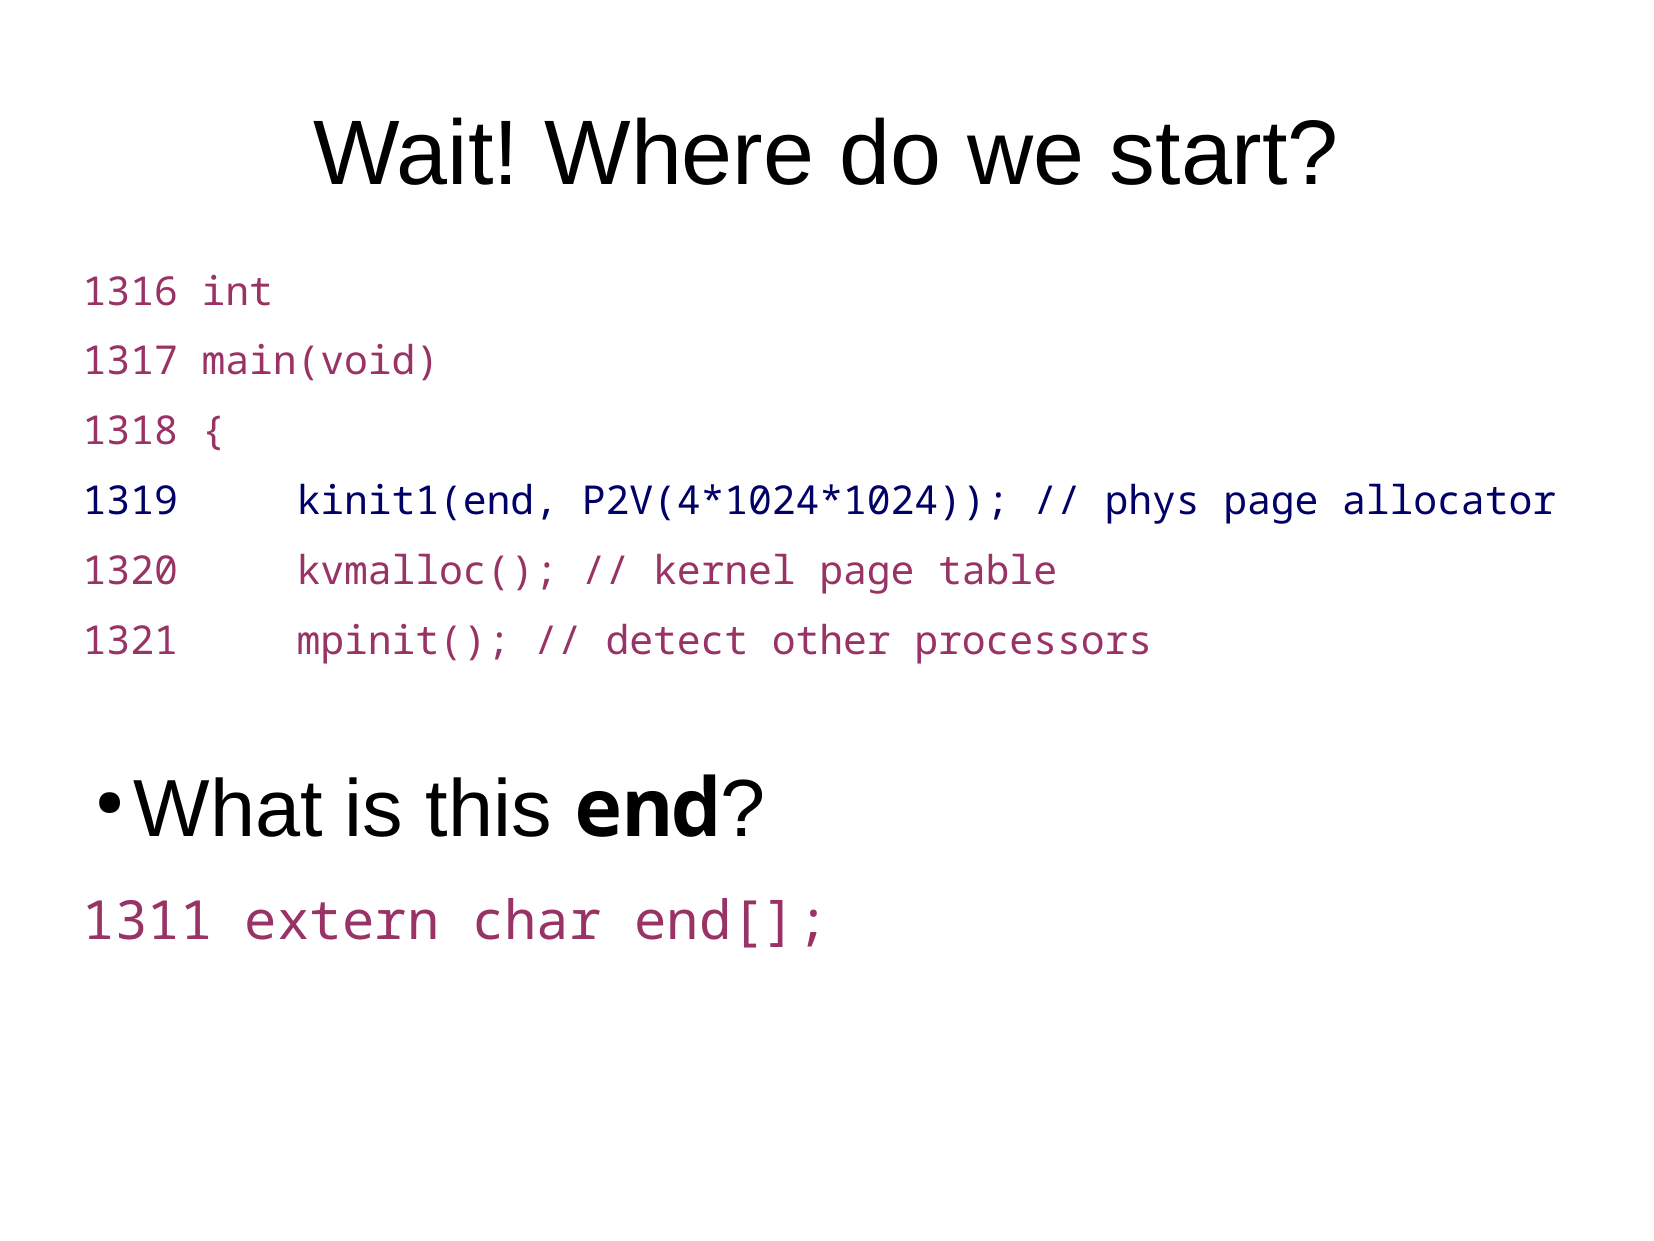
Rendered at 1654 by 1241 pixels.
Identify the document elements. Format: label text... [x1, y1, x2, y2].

list 1316 int 1317 main(void) 1318 { 1319 kinit1(end, P2V(4*1024*1024)); // phys page allocator 1320 kvmalloc(); // kernel page table 1321 mpinit(); // detect other processors [82, 262, 1571, 676]
title Wait! Where do we start? [82, 49, 1571, 257]
list What is this end? 1311 extern char end[]; [82, 750, 1571, 1051]
